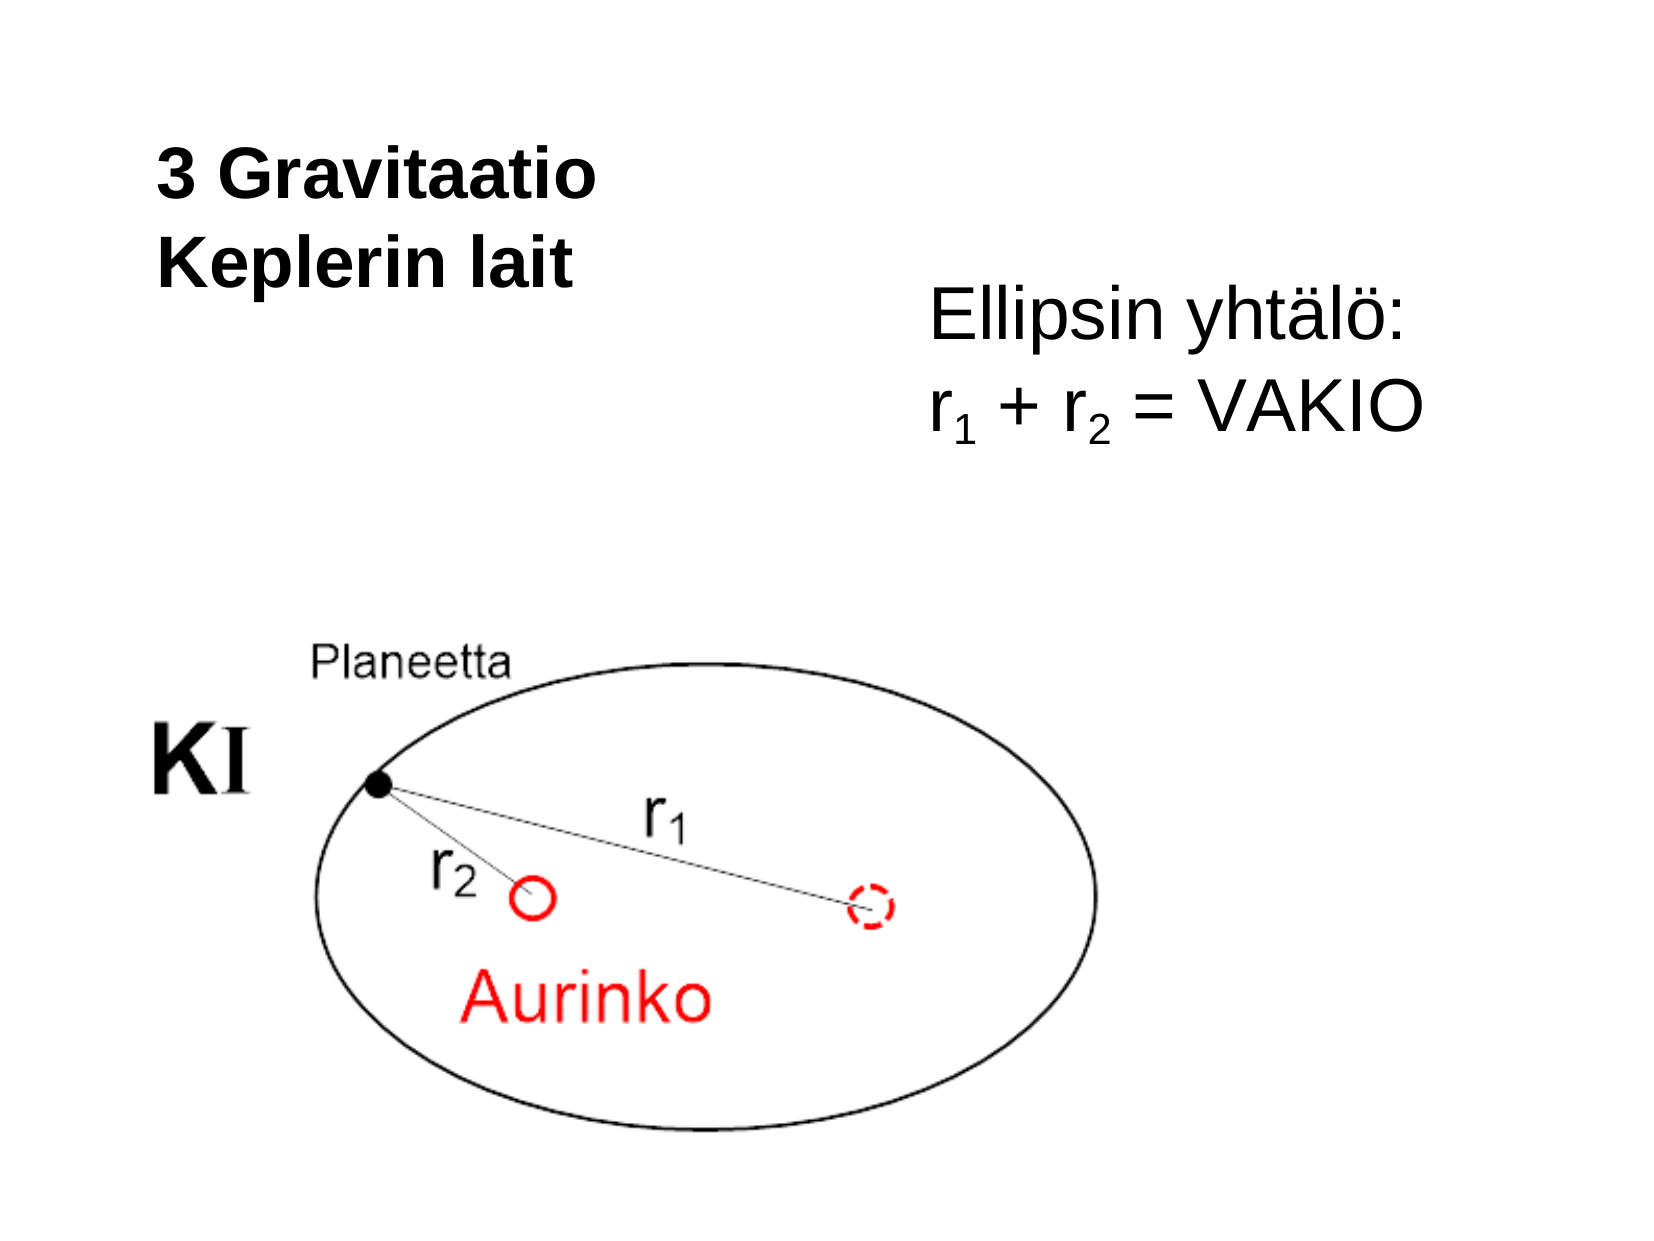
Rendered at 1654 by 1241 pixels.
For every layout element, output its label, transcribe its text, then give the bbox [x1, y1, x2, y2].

text_box 3 Gravitaatio Keplerin lait [141, 118, 613, 311]
text_box Ellipsin yhtälö: r1 + r2 = VAKIO [913, 257, 1441, 461]
picture [82, 538, 1136, 1170]
